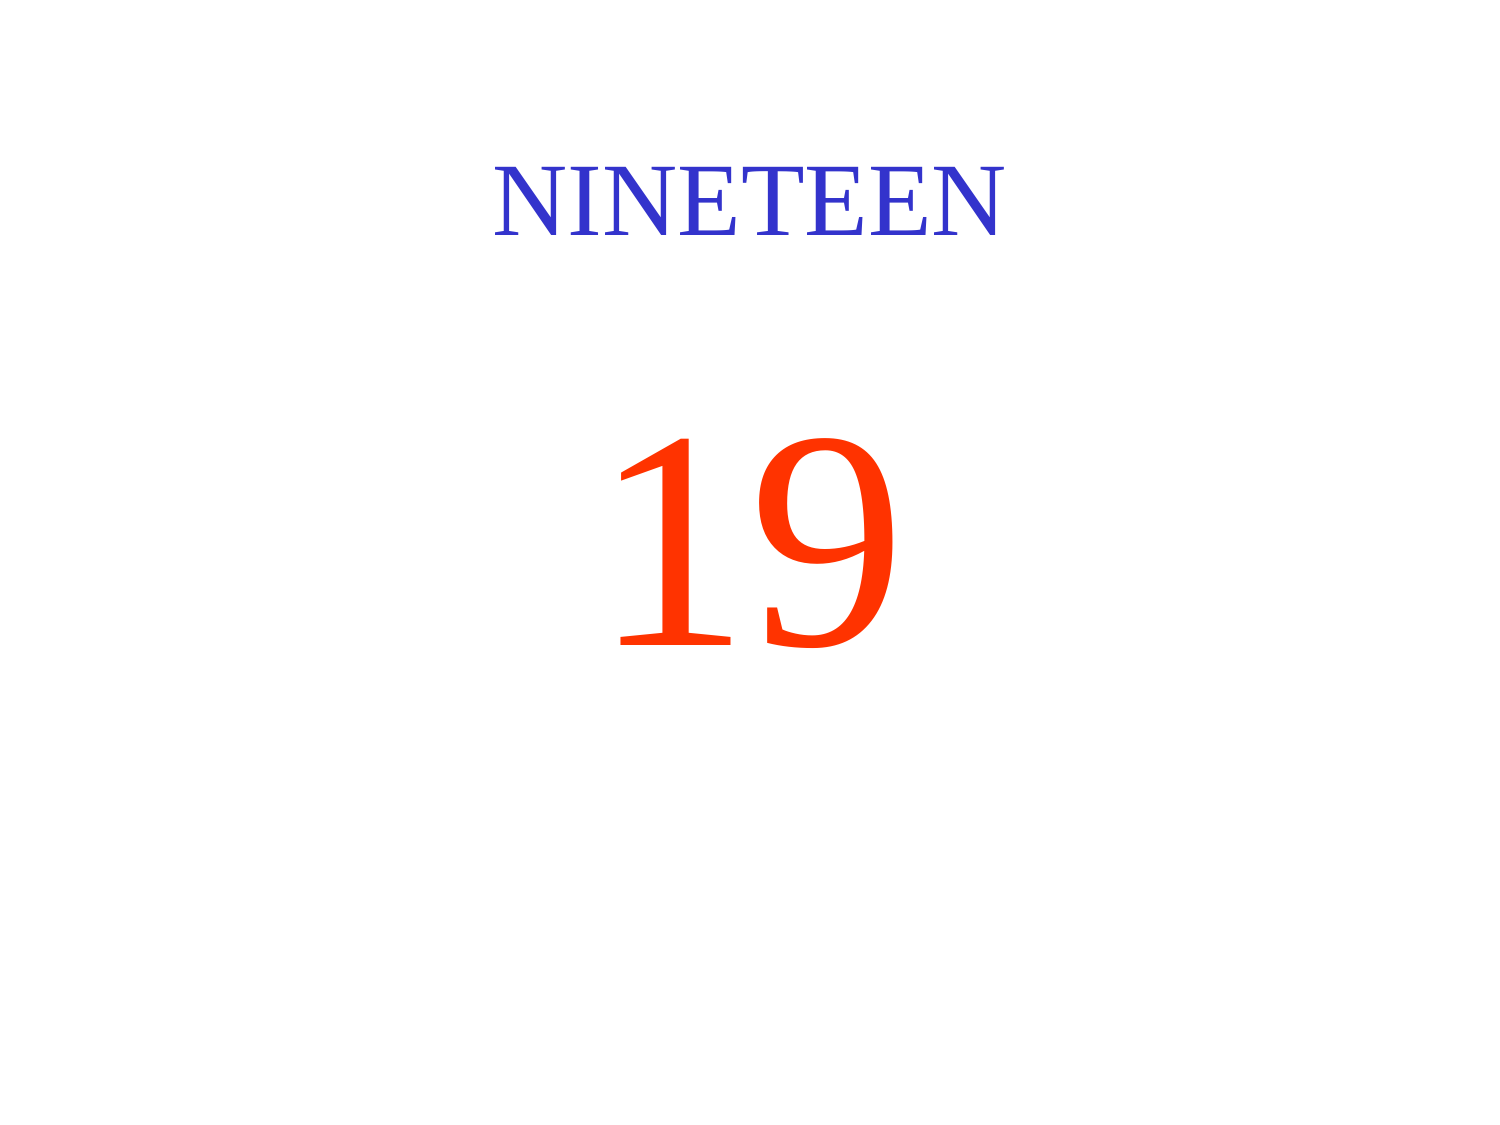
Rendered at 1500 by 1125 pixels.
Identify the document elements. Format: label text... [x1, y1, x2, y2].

title NINETEEN [112, 99, 1388, 288]
list 19 [112, 324, 1388, 1125]
